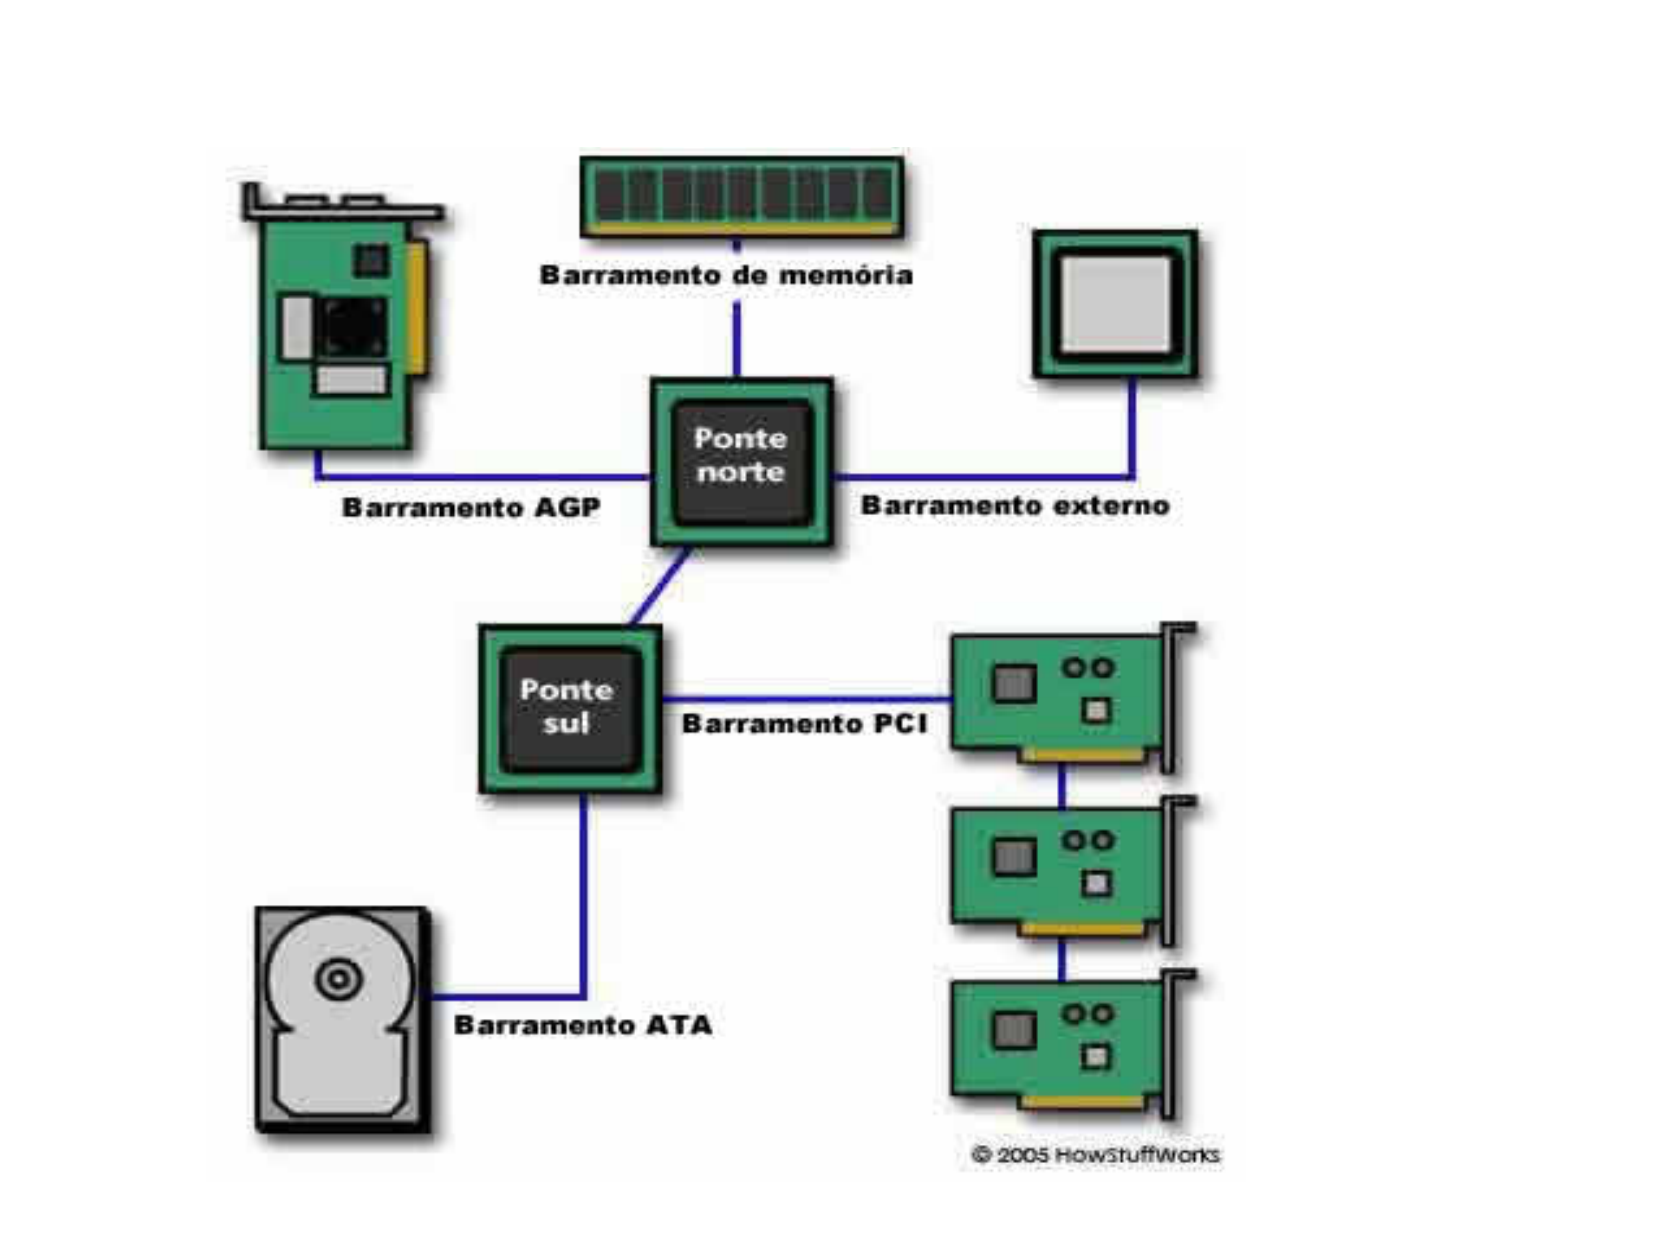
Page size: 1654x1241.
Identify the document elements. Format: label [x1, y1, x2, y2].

picture [206, 147, 1246, 1182]
